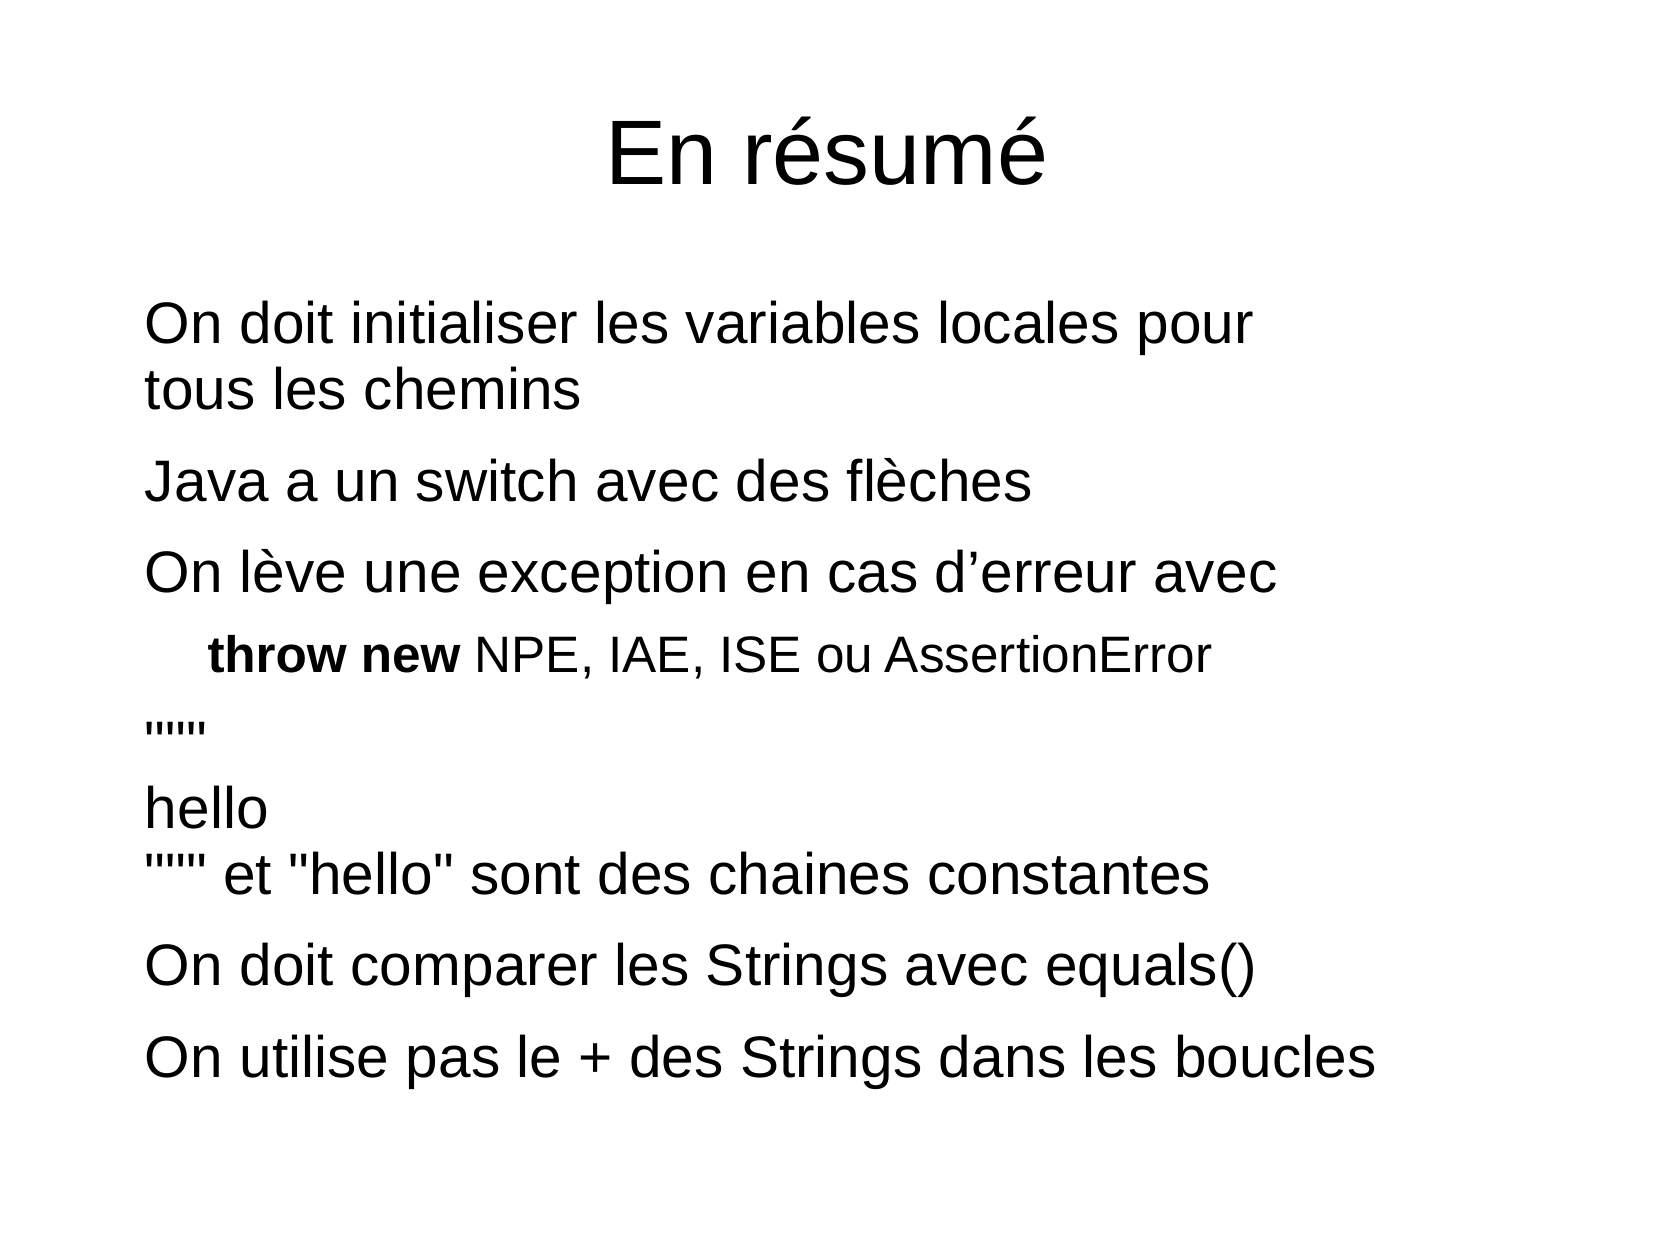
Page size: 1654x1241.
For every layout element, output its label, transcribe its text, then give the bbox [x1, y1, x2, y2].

title En résumé [82, 49, 1571, 257]
list On doit initialiser les variables locales pour tous les chemins Java a un switch avec des flèches On lève une exception en cas d’erreur avec throw new NPE, IAE, ISE ou AssertionError """ hello """ et "hello" sont des chaines constantes On doit comparer les Strings avec equals() On utilise pas le + des Strings dans les boucles [82, 290, 1571, 1096]
